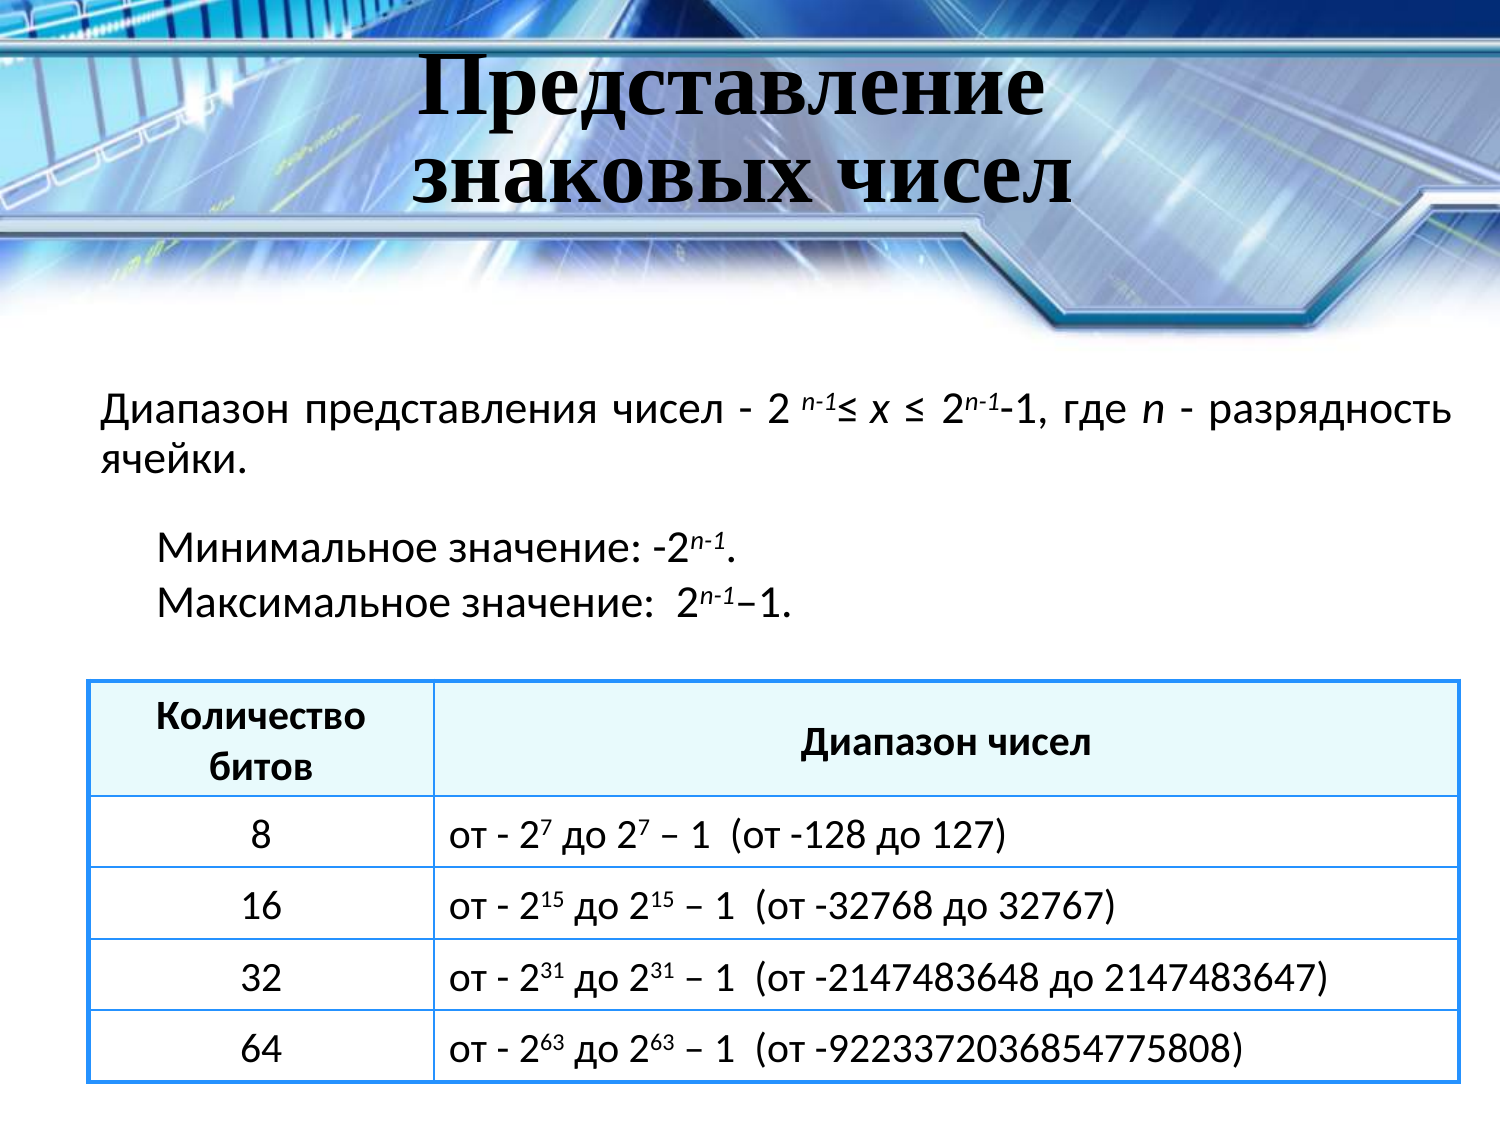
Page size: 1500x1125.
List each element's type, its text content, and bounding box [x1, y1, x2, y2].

table_cell от - 215 до 215 – 1 (от -32768 до 32767) [435, 868, 1457, 938]
table_cell от - 27 до 27 – 1 (от -128 до 127) [435, 797, 1457, 866]
table_cell 64 [91, 1011, 433, 1080]
text_box Диапазон представления чисел - 2 n-1≤ x ≤ 2n-1-1, где n - разрядность ячейки. [85, 376, 1468, 527]
table_cell 16 [91, 868, 433, 938]
picture [0, 0, 1500, 1125]
table_header Количество битов [91, 683, 433, 795]
table_cell от - 263 до 263 – 1 (от -9223372036854775808) [435, 1011, 1457, 1080]
title Представление знаковых чисел [106, 25, 1382, 239]
table_cell 32 [91, 940, 433, 1009]
table_header Диапазон чисел [435, 683, 1457, 795]
table_cell от - 231 до 231 – 1 (от -2147483648 до 2147483647) [435, 940, 1457, 1009]
text_box Минимальное значение: -2n-1. Максимальное значение: 2n-1–1. [81, 509, 1441, 635]
table_cell 8 [91, 797, 433, 866]
